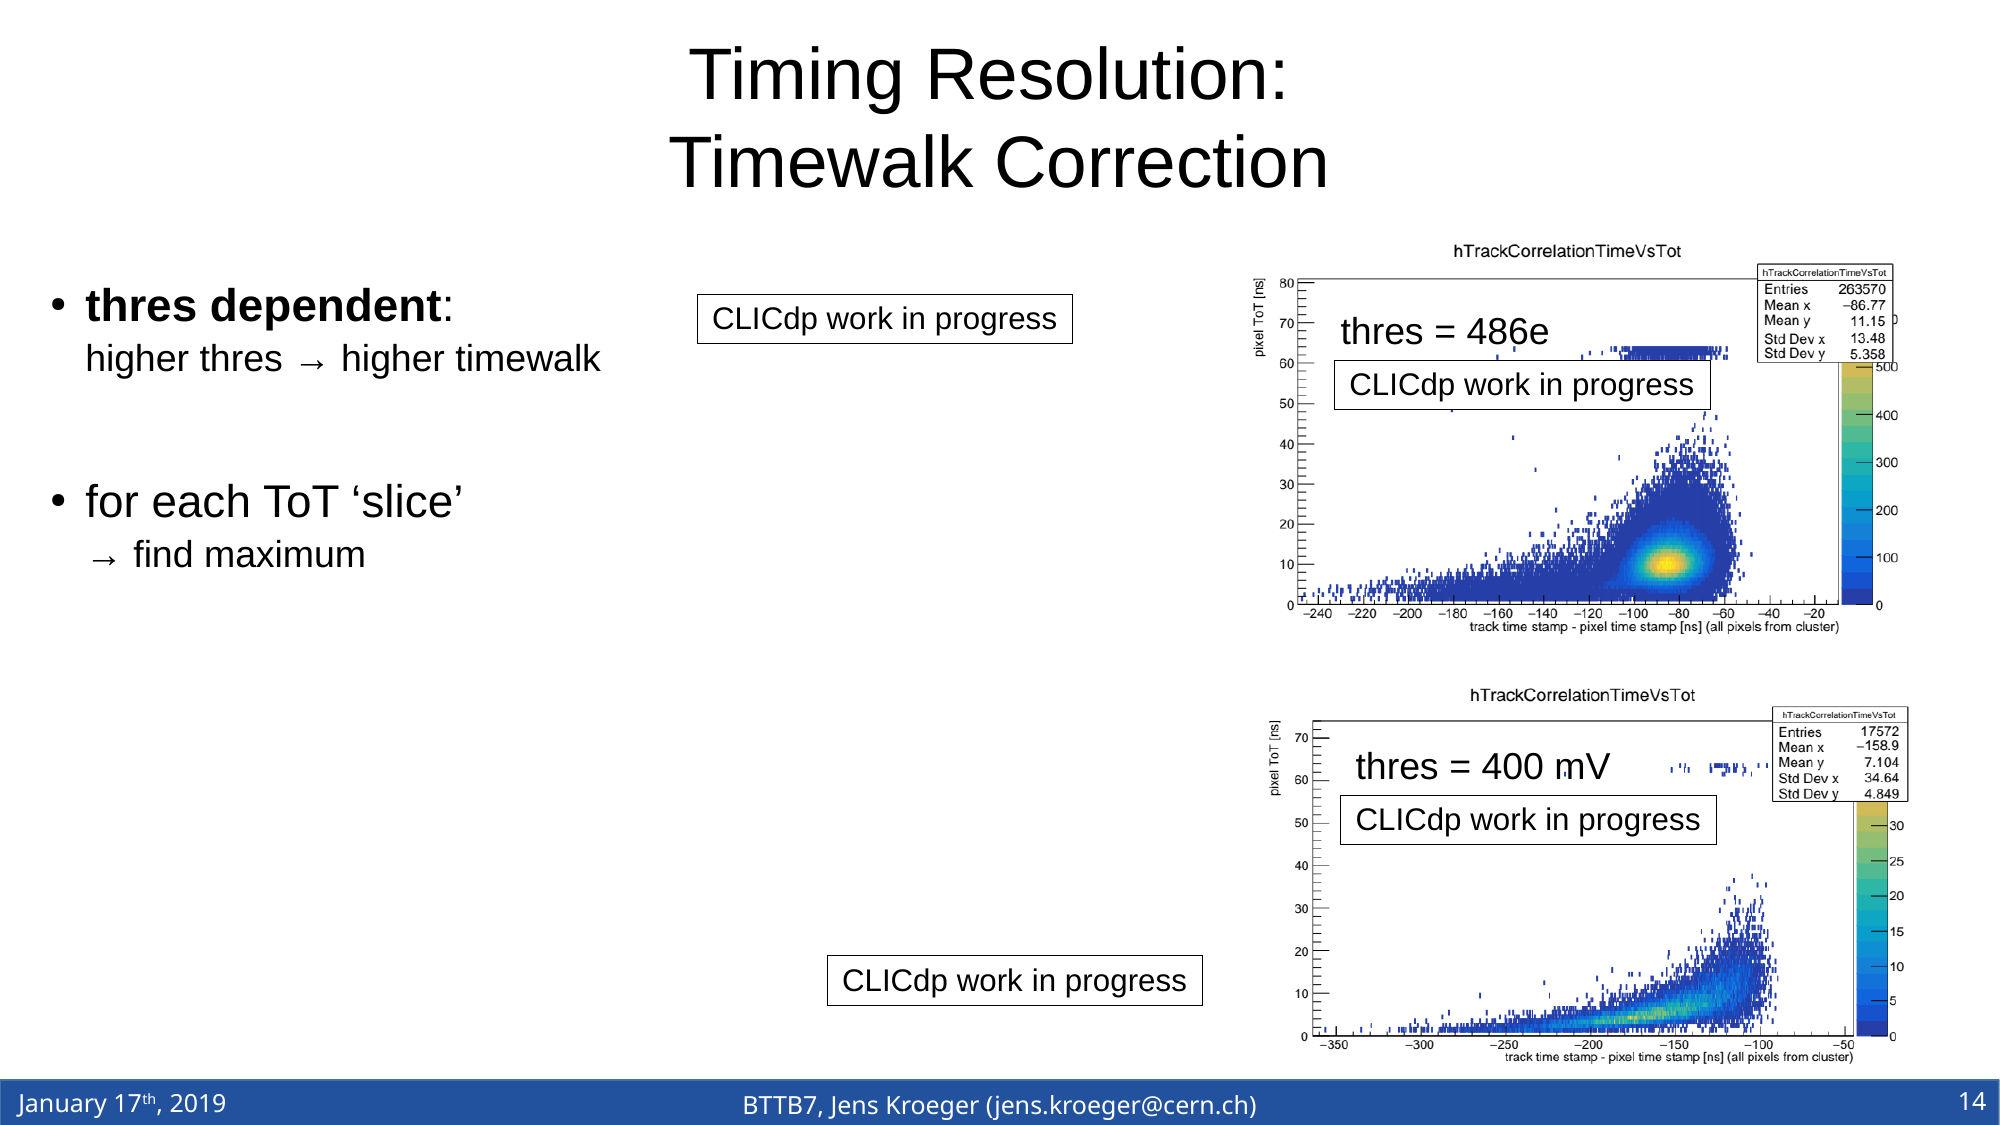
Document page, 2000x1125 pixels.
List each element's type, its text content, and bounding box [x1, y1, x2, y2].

text_box CLICdp work in progress [1340, 795, 1717, 845]
text_box thres = 400 mV [1340, 738, 1626, 795]
title Timing Resolution: Timewalk Correction [437, 53, 1563, 177]
picture [615, 681, 1921, 1075]
text_box CLICdp work in progress [1334, 360, 1711, 410]
text_box thres = 486e [1325, 303, 1591, 361]
text_box thres dependent: higher thres → higher timewalk for each ToT ‘slice’ → find maximum [35, 265, 889, 1033]
text_box CLICdp work in progress [697, 294, 1073, 344]
picture [615, 238, 1906, 646]
text_box CLICdp work in progress [827, 955, 1203, 1006]
text_box BTTB7, Jens Kroeger (jens.kroeger@cern.ch) [545, 1074, 1454, 1125]
